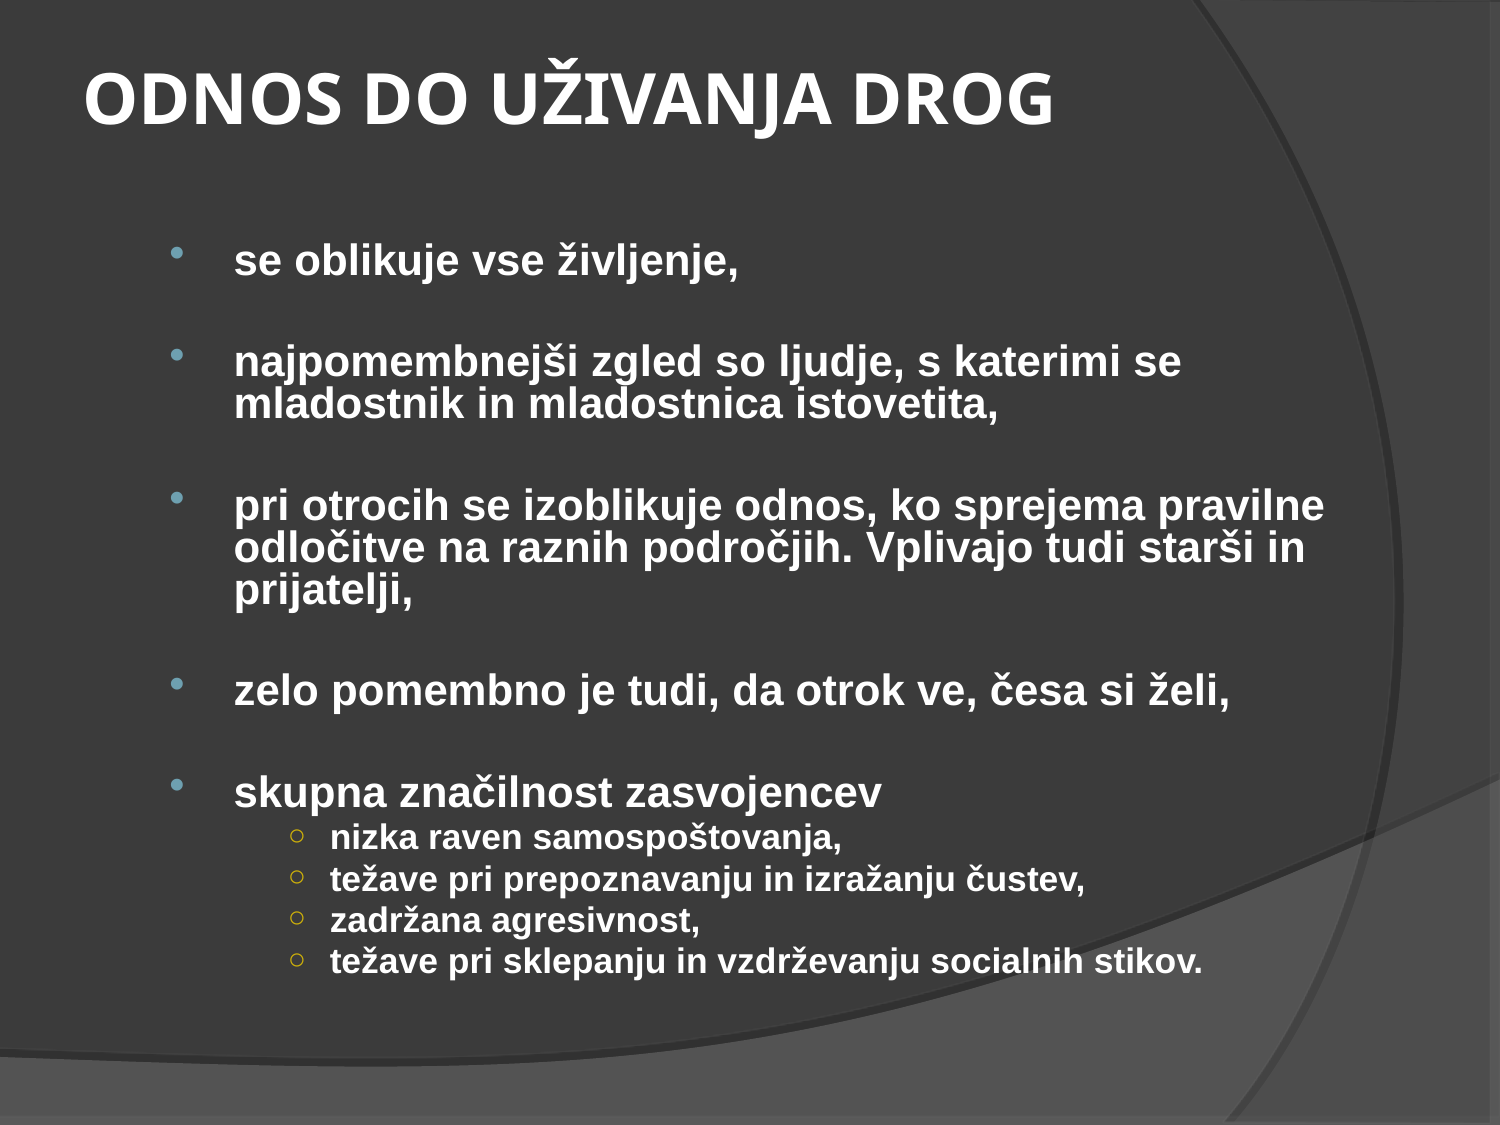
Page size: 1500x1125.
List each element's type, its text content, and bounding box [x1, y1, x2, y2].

list se oblikuje vse življenje, najpomembnejši zgled so ljudje, s katerimi se mladostnik in mladostnica istovetita, pri otrocih se izoblikuje odnos, ko sprejema pravilne odločitve na raznih področjih. Vplivajo tudi starši in prijatelji, zelo pomembno je tudi, da otrok ve, česa si želi, skupna značilnost zasvojencev nizka raven samospoštovanja, težave pri prepoznavanju in izražanju čustev, zadržana agresivnost, težave pri sklepanju in vzdrževanju socialnih stikov. [150, 234, 1425, 1043]
title ODNOS DO UŽIVANJA DROG [75, 45, 1300, 233]
